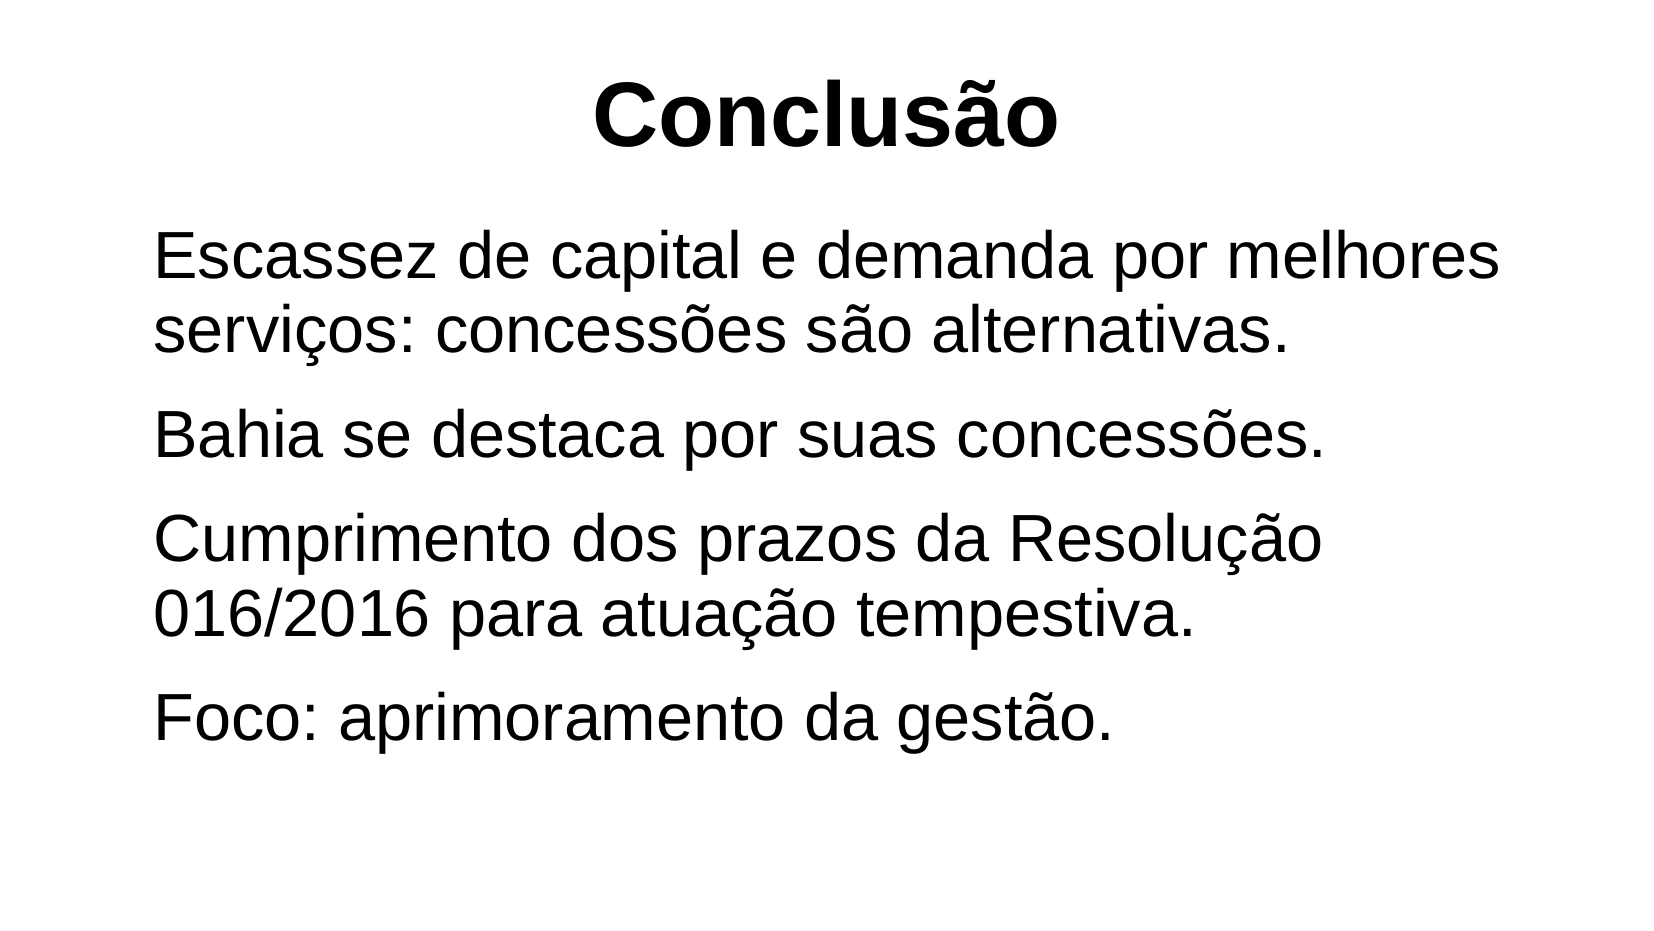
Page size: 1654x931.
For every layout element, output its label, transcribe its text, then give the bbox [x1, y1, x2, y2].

title Conclusão [82, 37, 1571, 193]
list Escassez de capital e demanda por melhores serviços: concessões são alternativas. Bahia se destaca por suas concessões. Cumprimento dos prazos da Resolução 016/2016 para atuação tempestiva. Foco: aprimoramento da gestão. [82, 217, 1571, 898]
